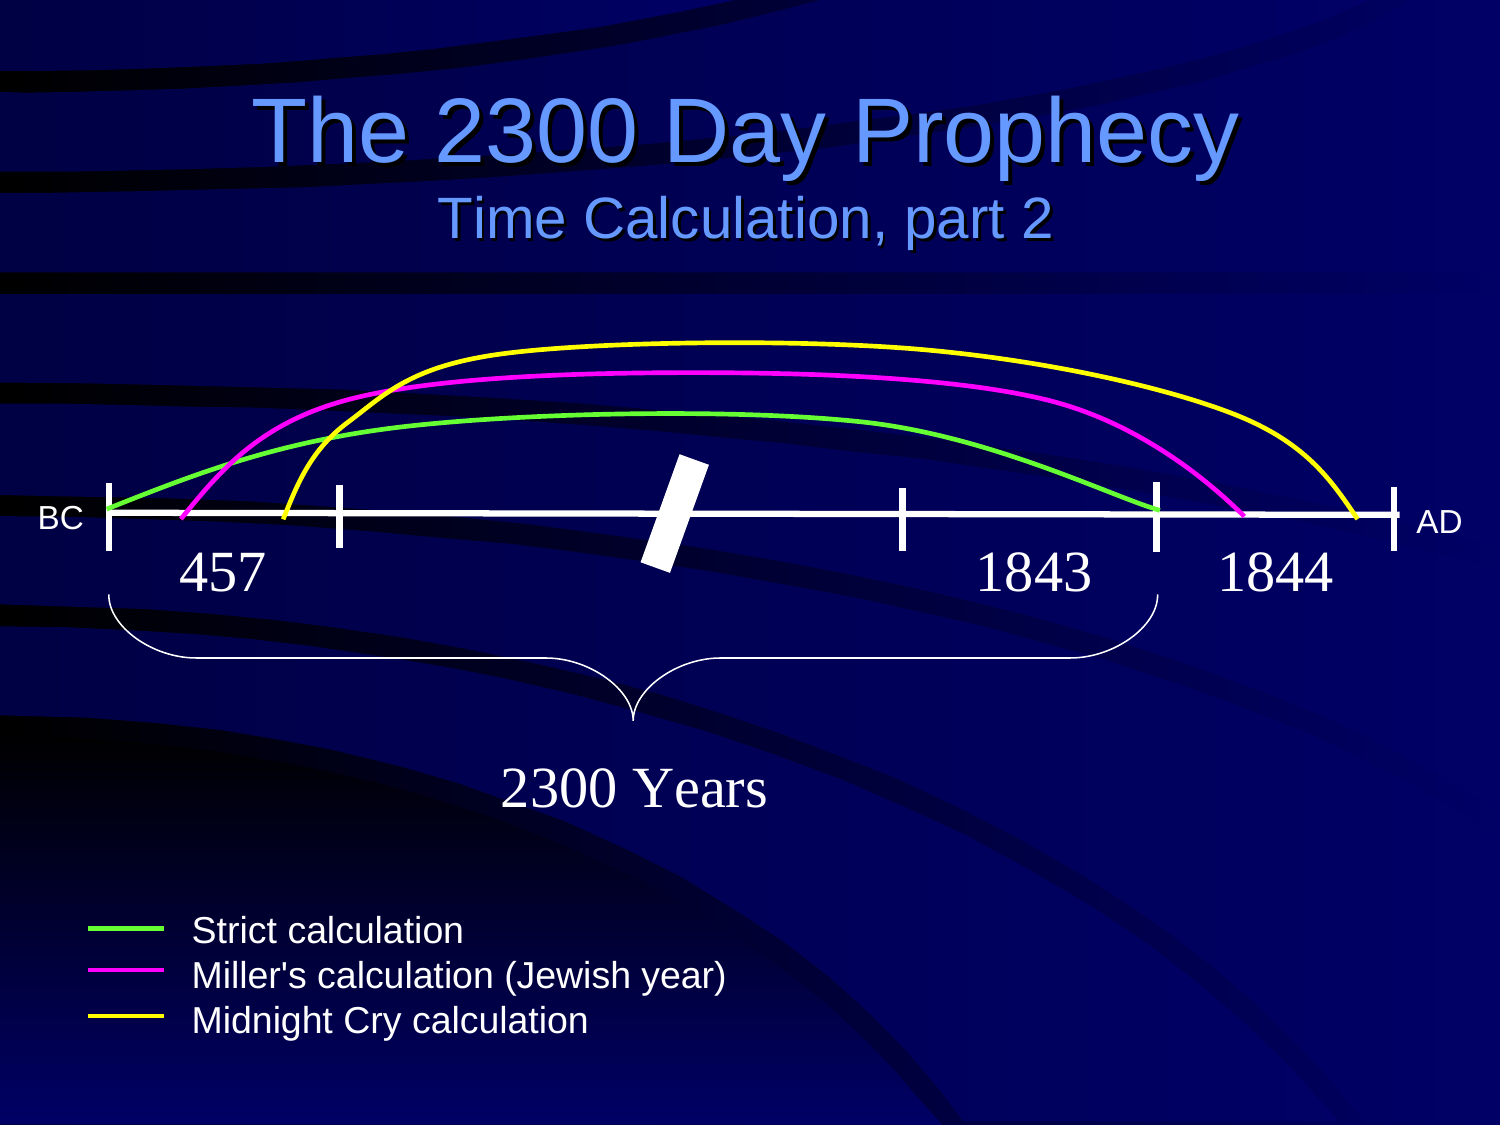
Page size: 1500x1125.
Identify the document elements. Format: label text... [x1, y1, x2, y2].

title The 2300 Day Prophecy Time Calculation, part 2 [65, 63, 1427, 244]
text_box 1843 [960, 525, 1108, 612]
text_box Strict calculation Miller's calculation (Jewish year) Midnight Cry calculation [176, 898, 742, 1050]
text_box 2300 Years [486, 741, 784, 828]
text_box AD [1401, 492, 1478, 548]
text_box 1844 [1202, 525, 1350, 612]
text_box 457 [164, 525, 282, 612]
text_box BC [22, 488, 99, 545]
